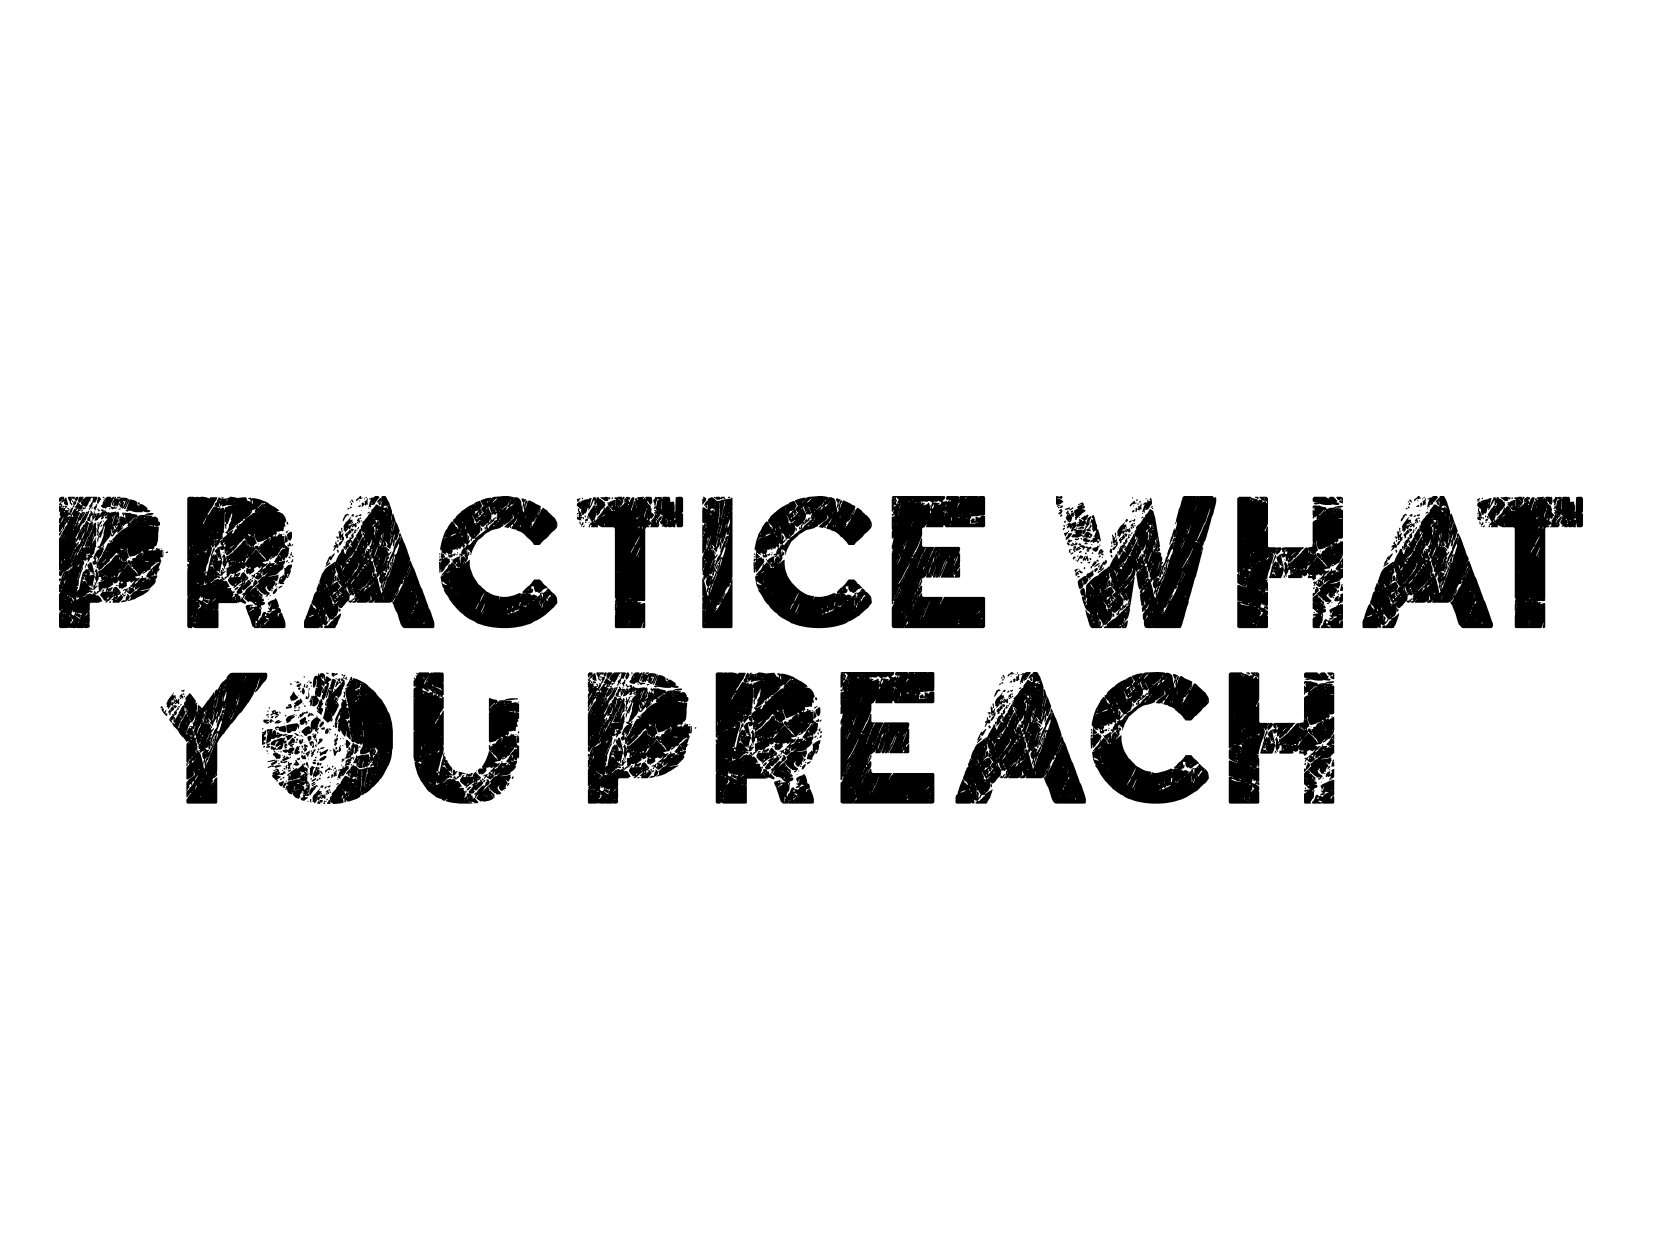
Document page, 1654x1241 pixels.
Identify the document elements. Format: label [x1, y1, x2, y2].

picture [59, 496, 1583, 804]
